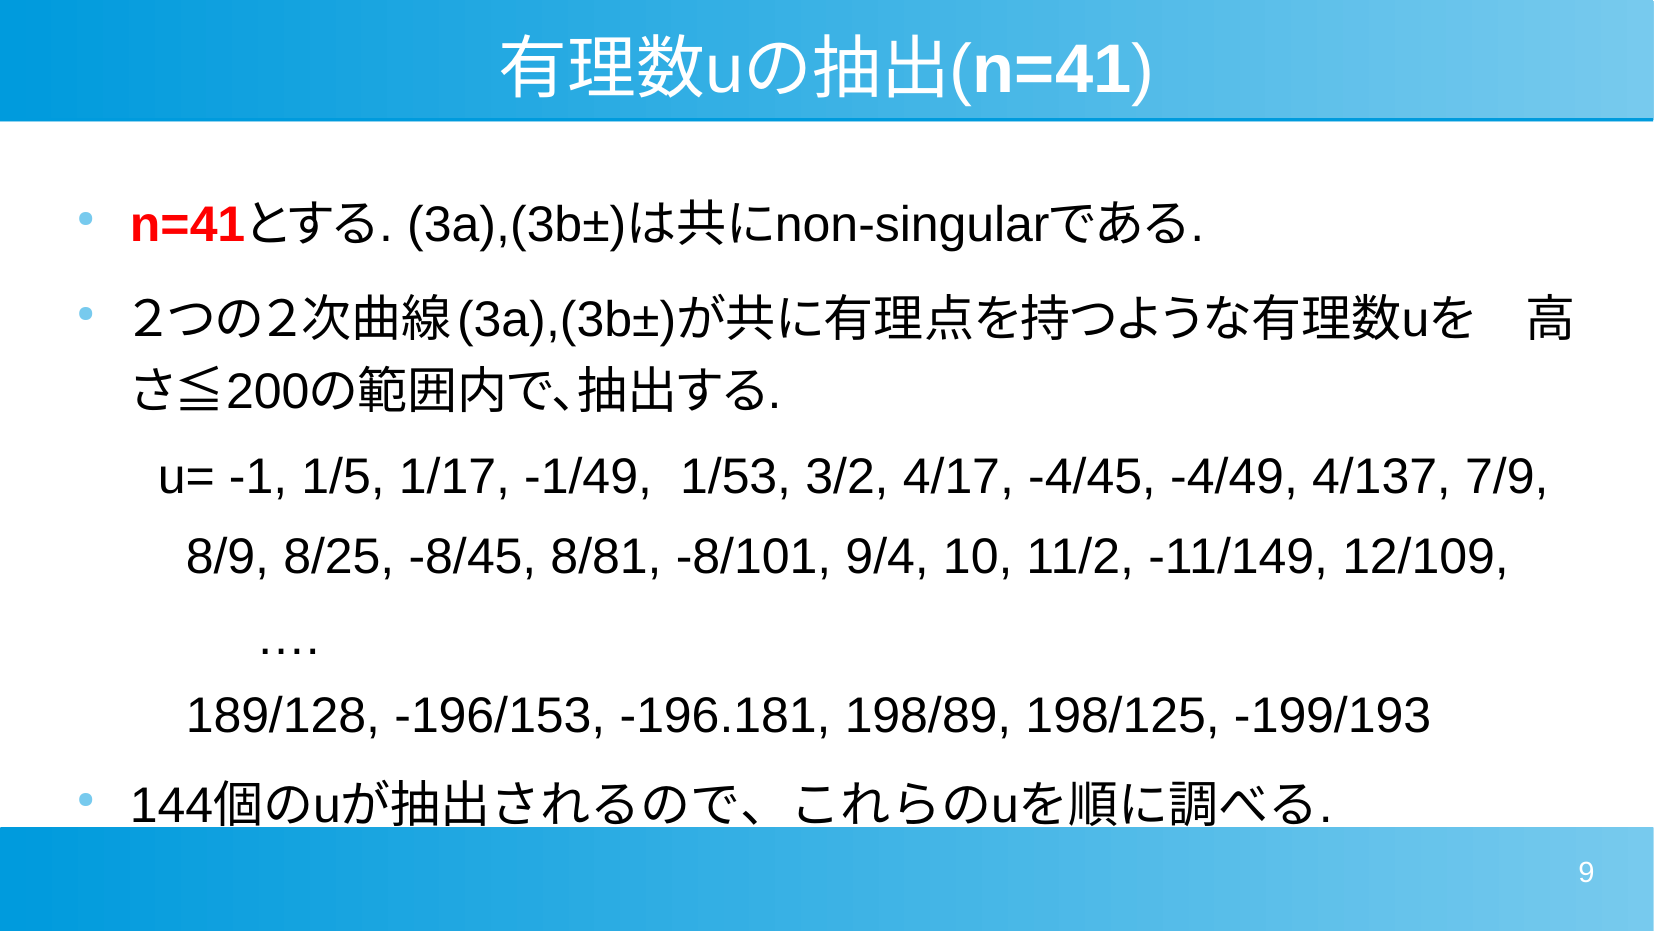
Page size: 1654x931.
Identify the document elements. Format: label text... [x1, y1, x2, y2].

title 有理数uの抽出(n=41) [59, 29, 1595, 108]
list n=41とする. (3a),(3b±)は共にnon-singularである. ２つの２次曲線(3a),(3b±)が共に有理点を持つような有理数uを 高さ≦200の範囲内で、抽出する. u= -1, 1/5, 1/17, -1/49, 1/53, 3/2, 4/17, -4/45, -4/49, 4/137, 7/9, 8/9, 8/25, -8/45, 8/81, -8/101, 9/4, 10, 11/2, -11/149, 12/109, …. 189/128, -196/153, -196.181, 198/89, 198/125, -199/193 144個のuが抽出されるので、これらのuを順に調べる. [59, 147, 1595, 798]
